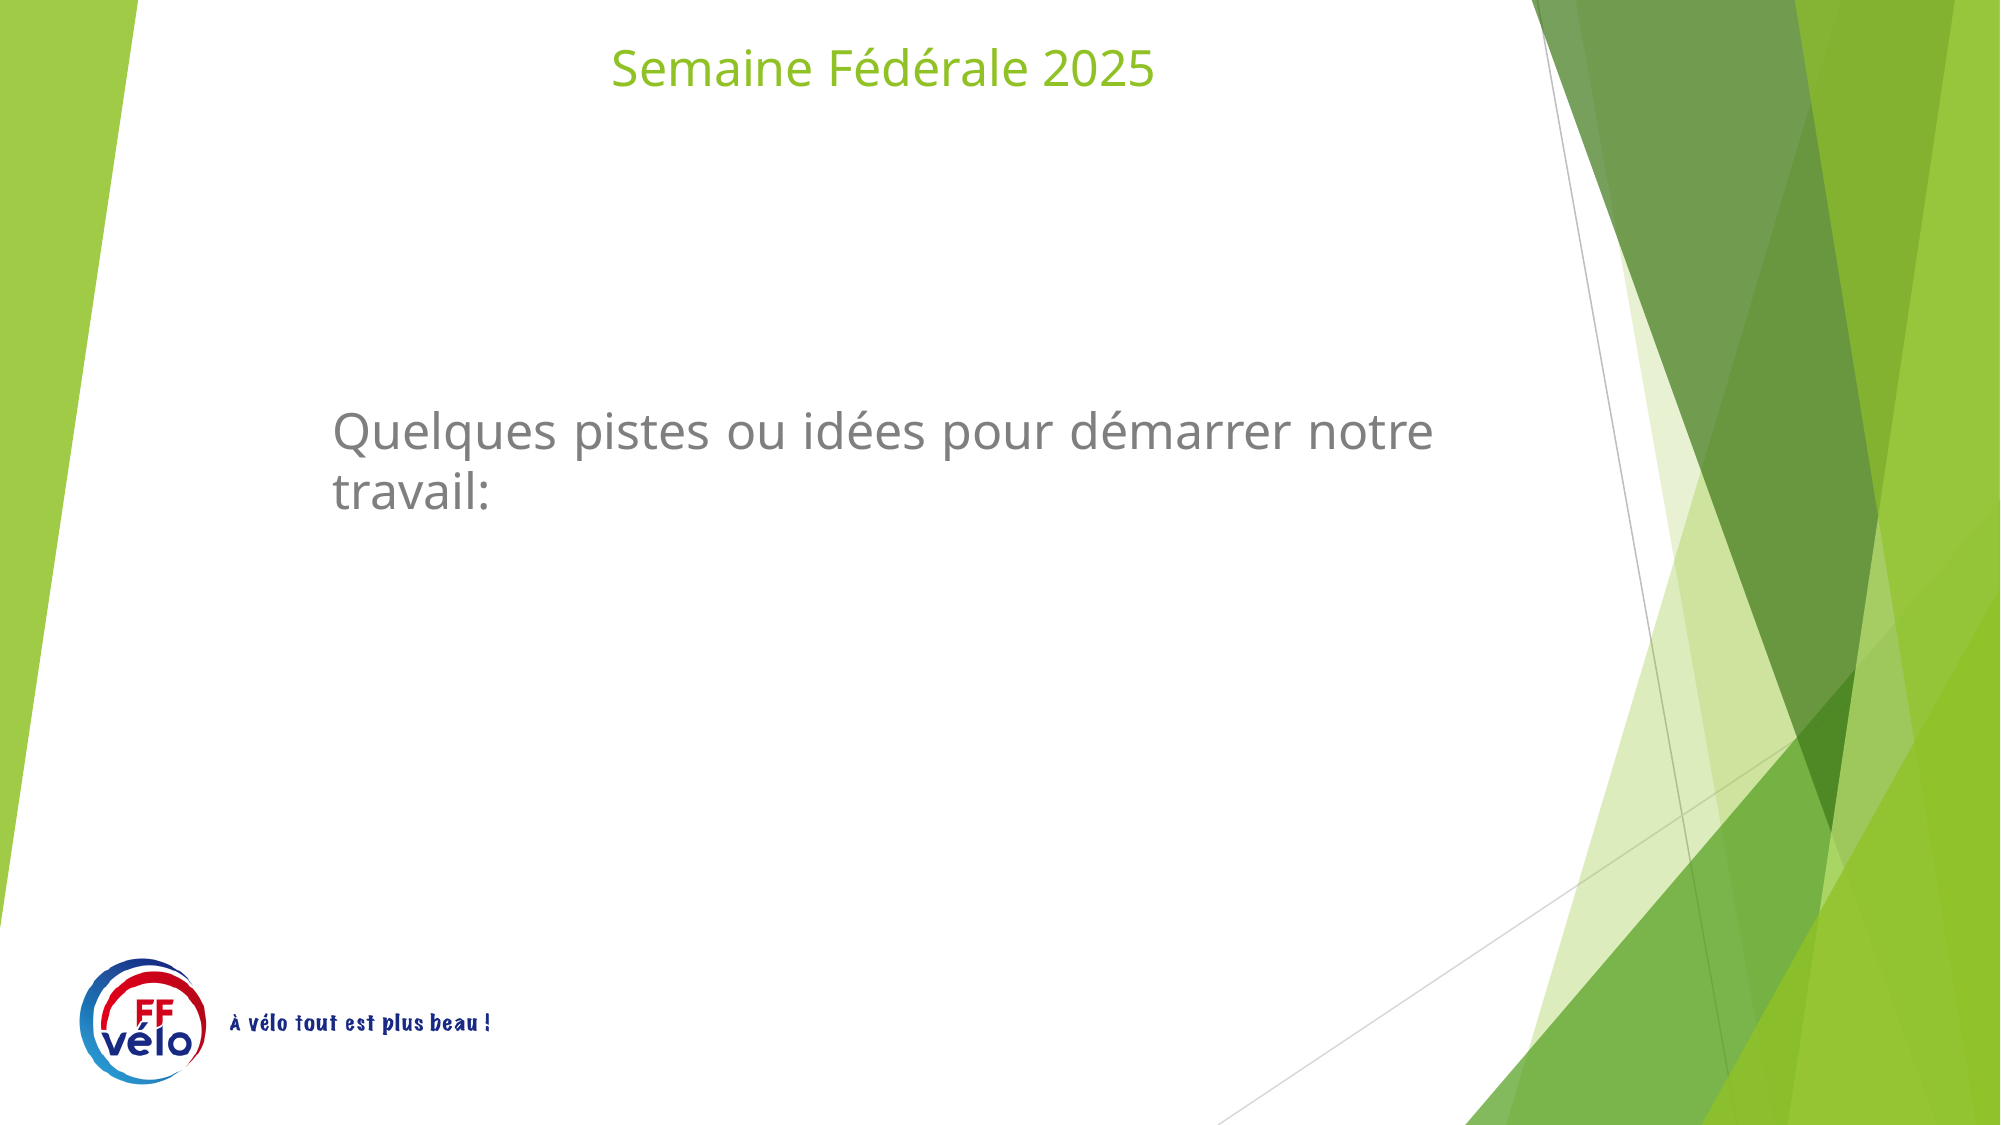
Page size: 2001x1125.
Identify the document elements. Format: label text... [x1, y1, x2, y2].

subtitle Quelques pistes ou idées pour démarrer notre travail: [247, 392, 1522, 563]
picture [78, 954, 504, 1088]
title Semaine Fédérale 2025 [247, 15, 1522, 105]
